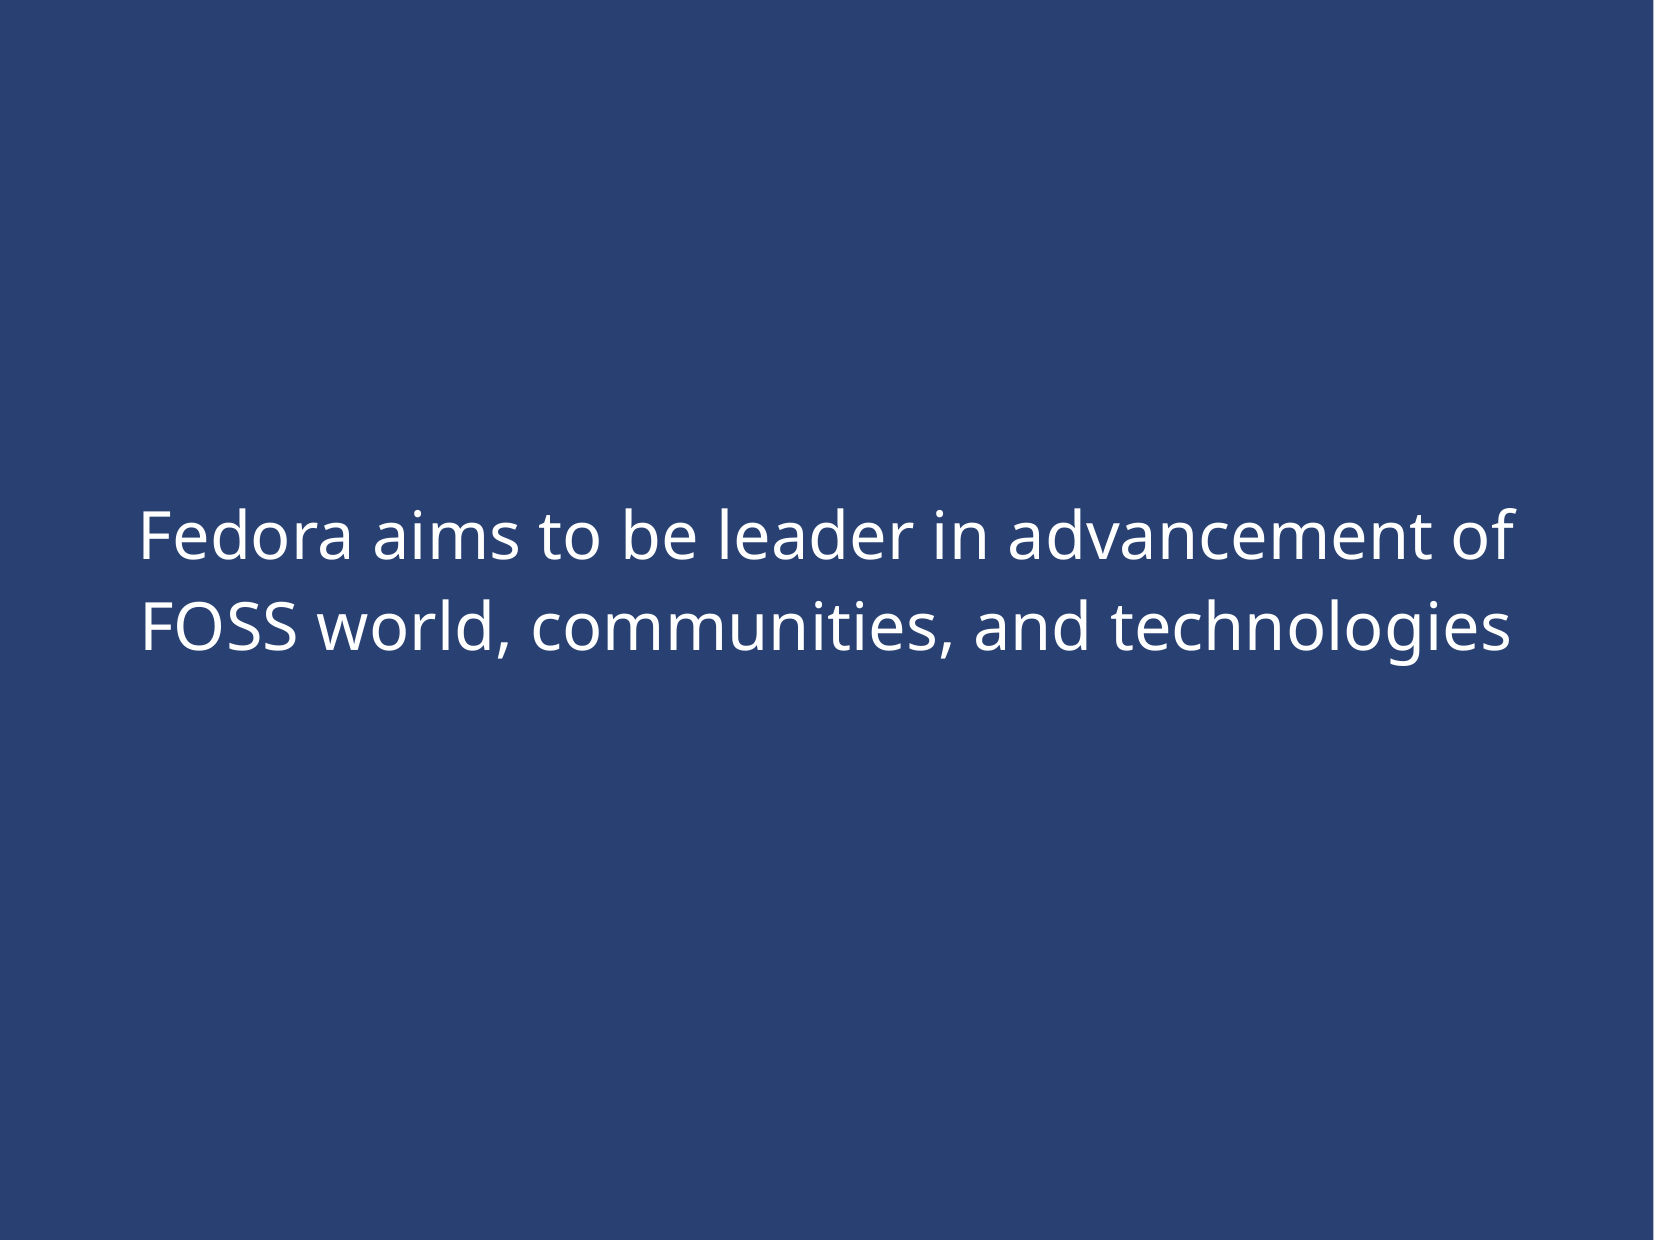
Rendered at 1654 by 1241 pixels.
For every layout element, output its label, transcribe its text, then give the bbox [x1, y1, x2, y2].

subtitle Fedora aims to be leader in advancement of FOSS world, communities, and technologies [82, 56, 1571, 1102]
